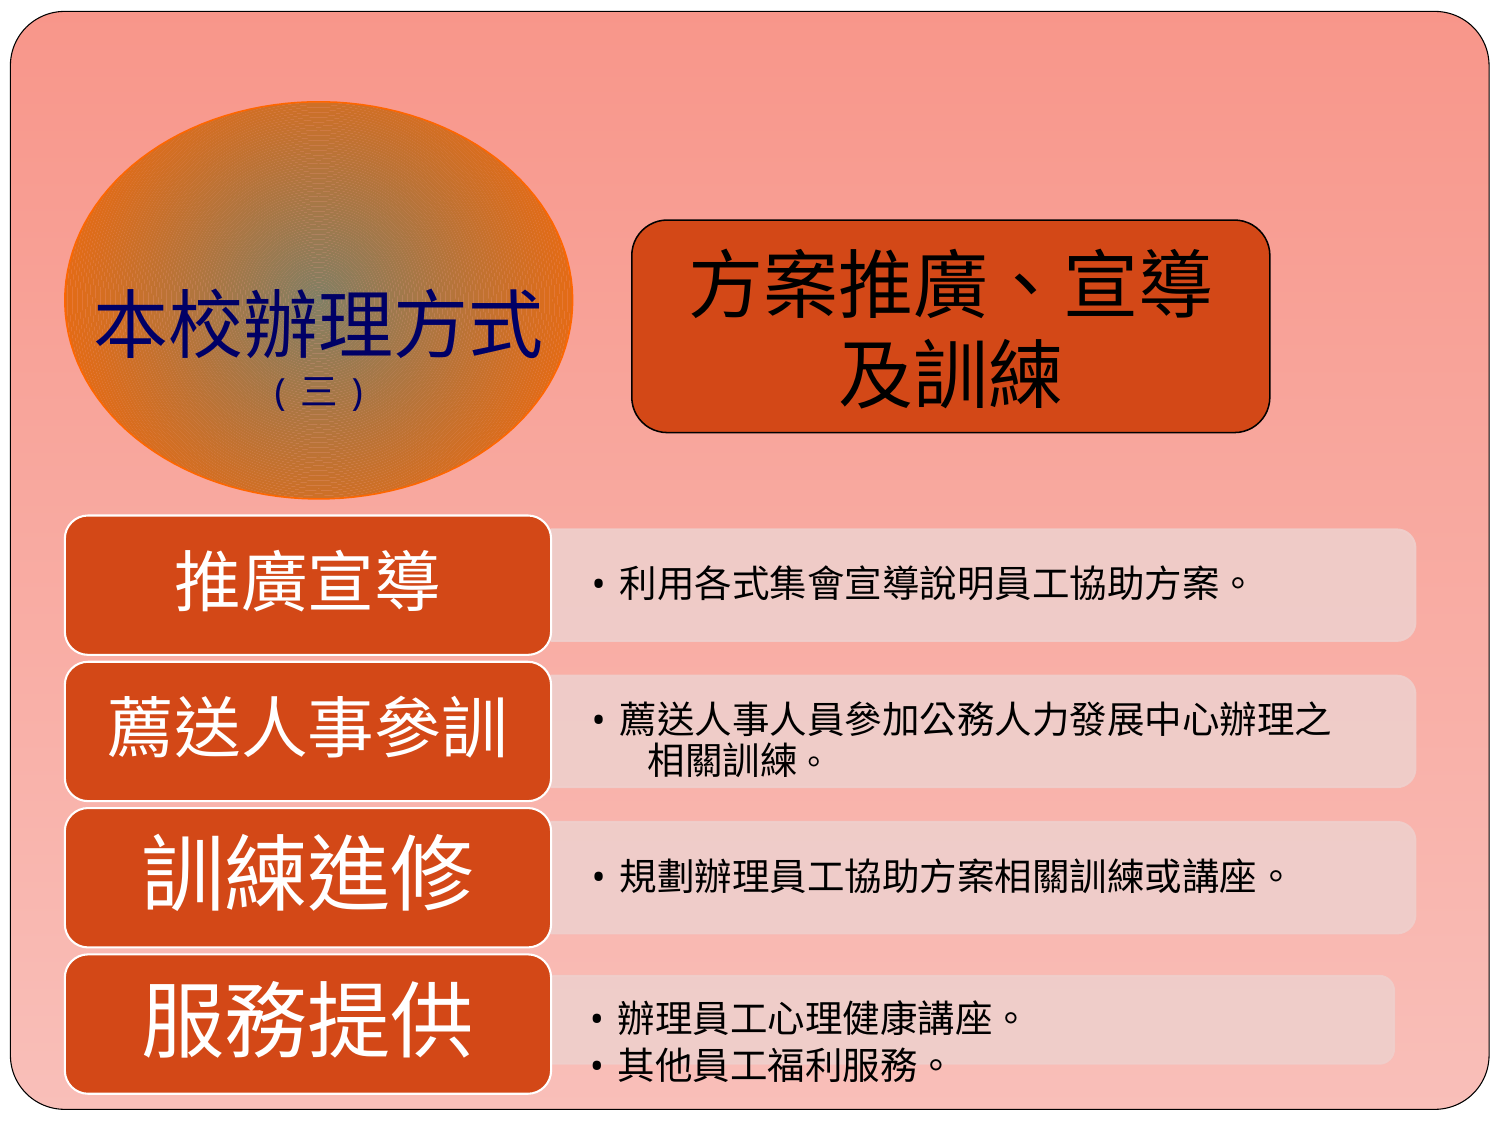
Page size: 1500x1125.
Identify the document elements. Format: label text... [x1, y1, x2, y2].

text_box 方案推廣、宣導及訓練 [631, 220, 1270, 433]
text_box 薦送人事人員參加公務人力發展中心辦理之相關訓練。 [551, 675, 1416, 788]
text_box 推廣宣導 [64, 515, 552, 655]
text_box 利用各式集會宣導說明員工協助方案。 [551, 529, 1416, 641]
text_box 服務提供 [64, 954, 552, 1094]
text_box 訓練進修 [64, 808, 552, 948]
text_box 規劃辦理員工協助方案相關訓練或講座。 [551, 821, 1416, 934]
text_box 辦理員工心理健康講座。 其他員工福利服務。 [551, 975, 1394, 1064]
text_box 本校辦理方式 (三) [64, 101, 573, 499]
text_box 薦送人事參訓 [64, 661, 552, 802]
